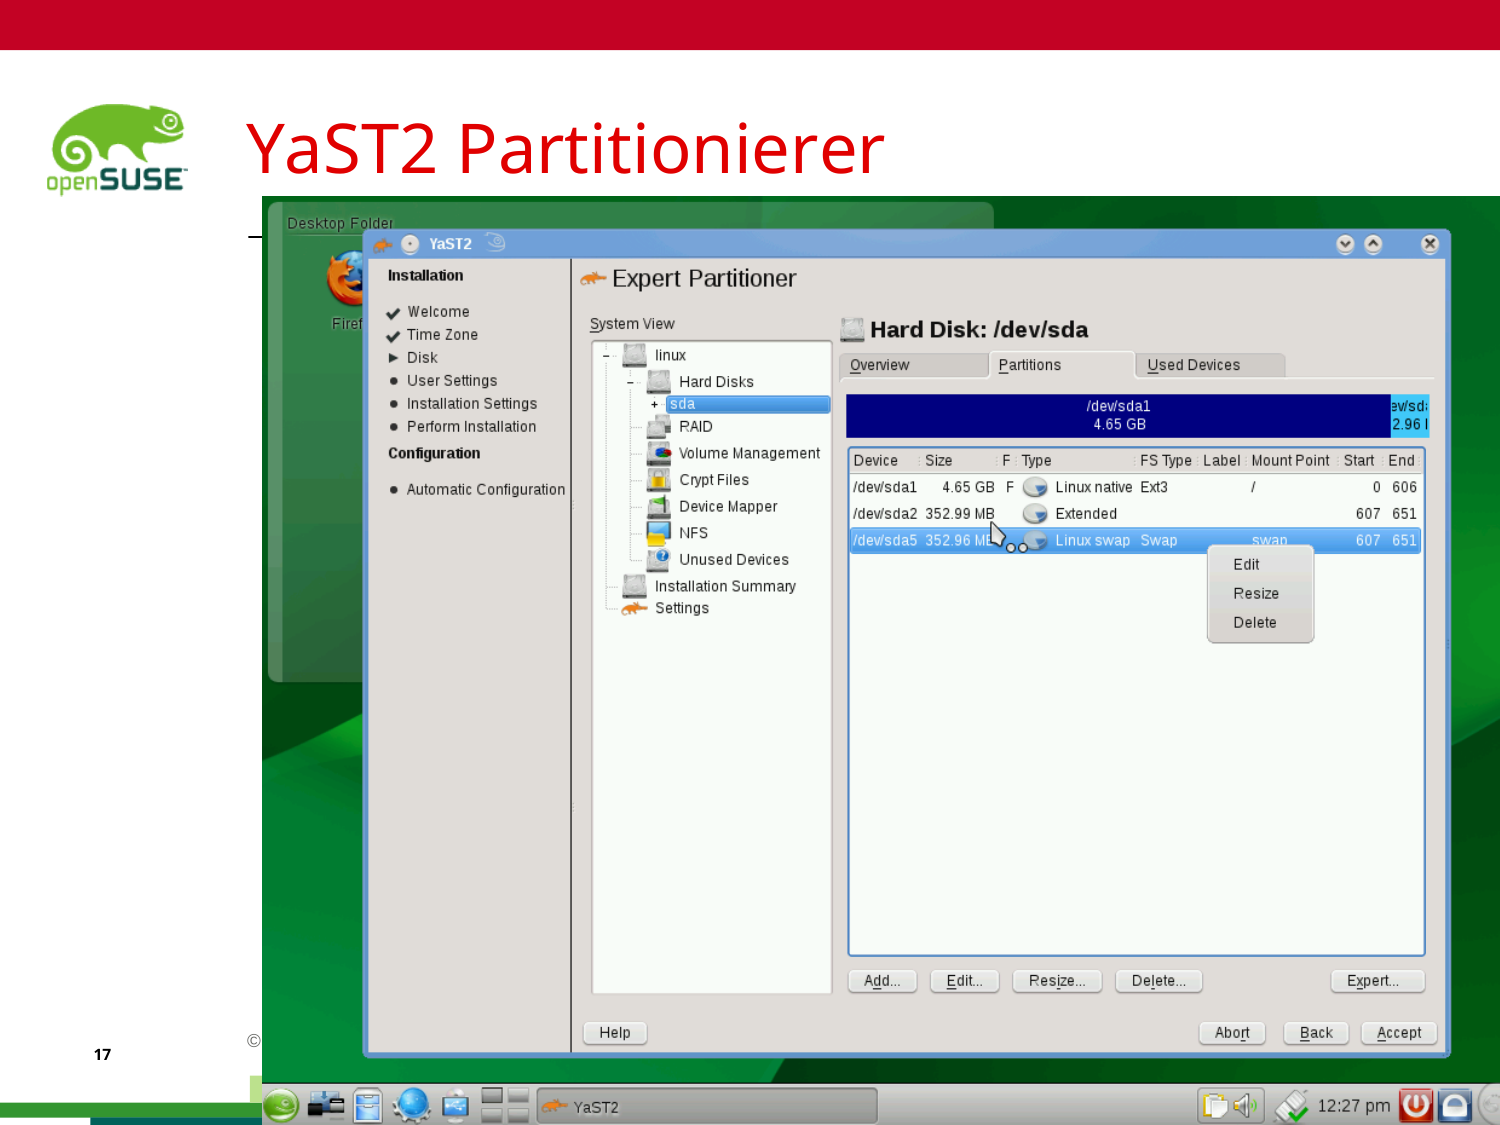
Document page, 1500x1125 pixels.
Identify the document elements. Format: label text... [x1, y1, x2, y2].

picture [262, 196, 1500, 1125]
picture [47, 104, 188, 197]
title YaST2 Partitionierer [246, 68, 1409, 231]
